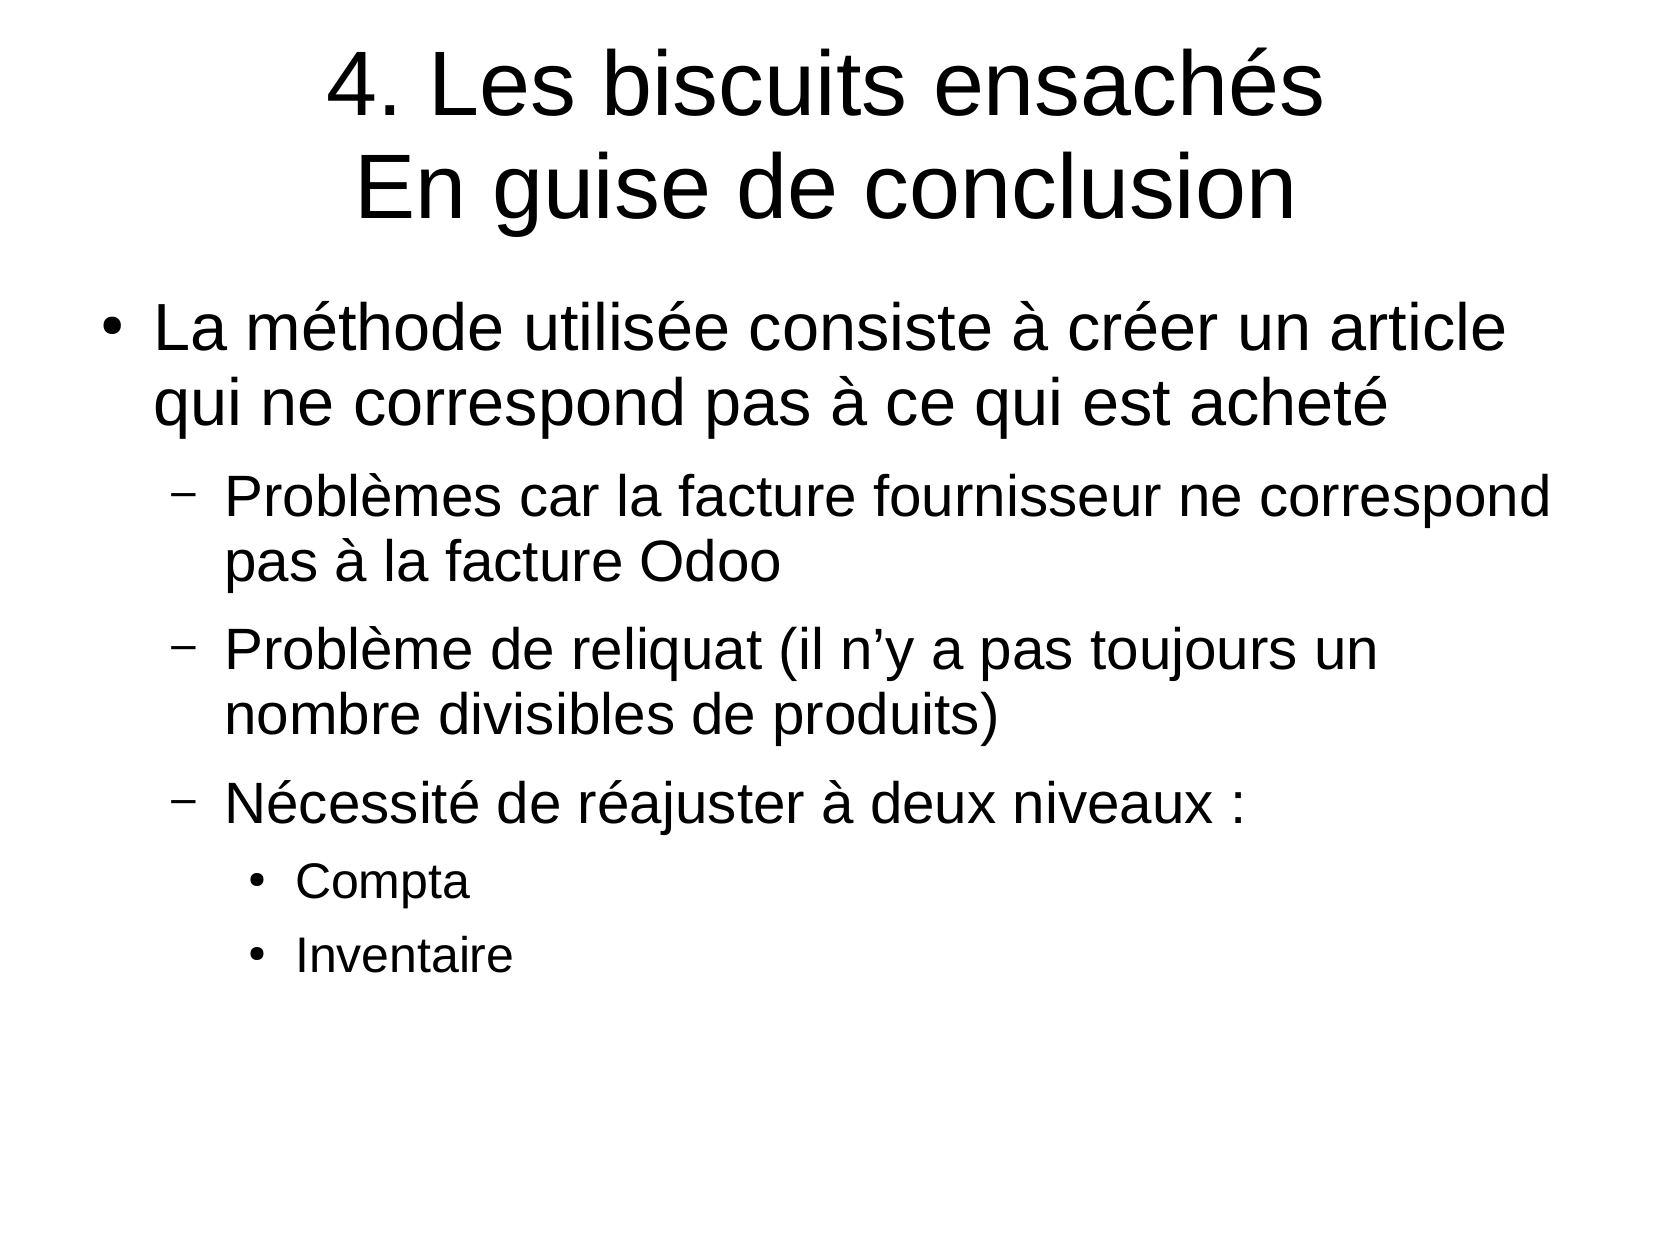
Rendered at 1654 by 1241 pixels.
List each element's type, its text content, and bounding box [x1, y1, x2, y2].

list La méthode utilisée consiste à créer un article qui ne correspond pas à ce qui est acheté Problèmes car la facture fournisseur ne correspond pas à la facture Odoo Problème de reliquat (il n’y a pas toujours un nombre divisibles de produits) Nécessité de réajuster à deux niveaux : Compta Inventaire [82, 290, 1571, 1205]
title 4. Les biscuits ensachés En guise de conclusion [82, 31, 1571, 239]
